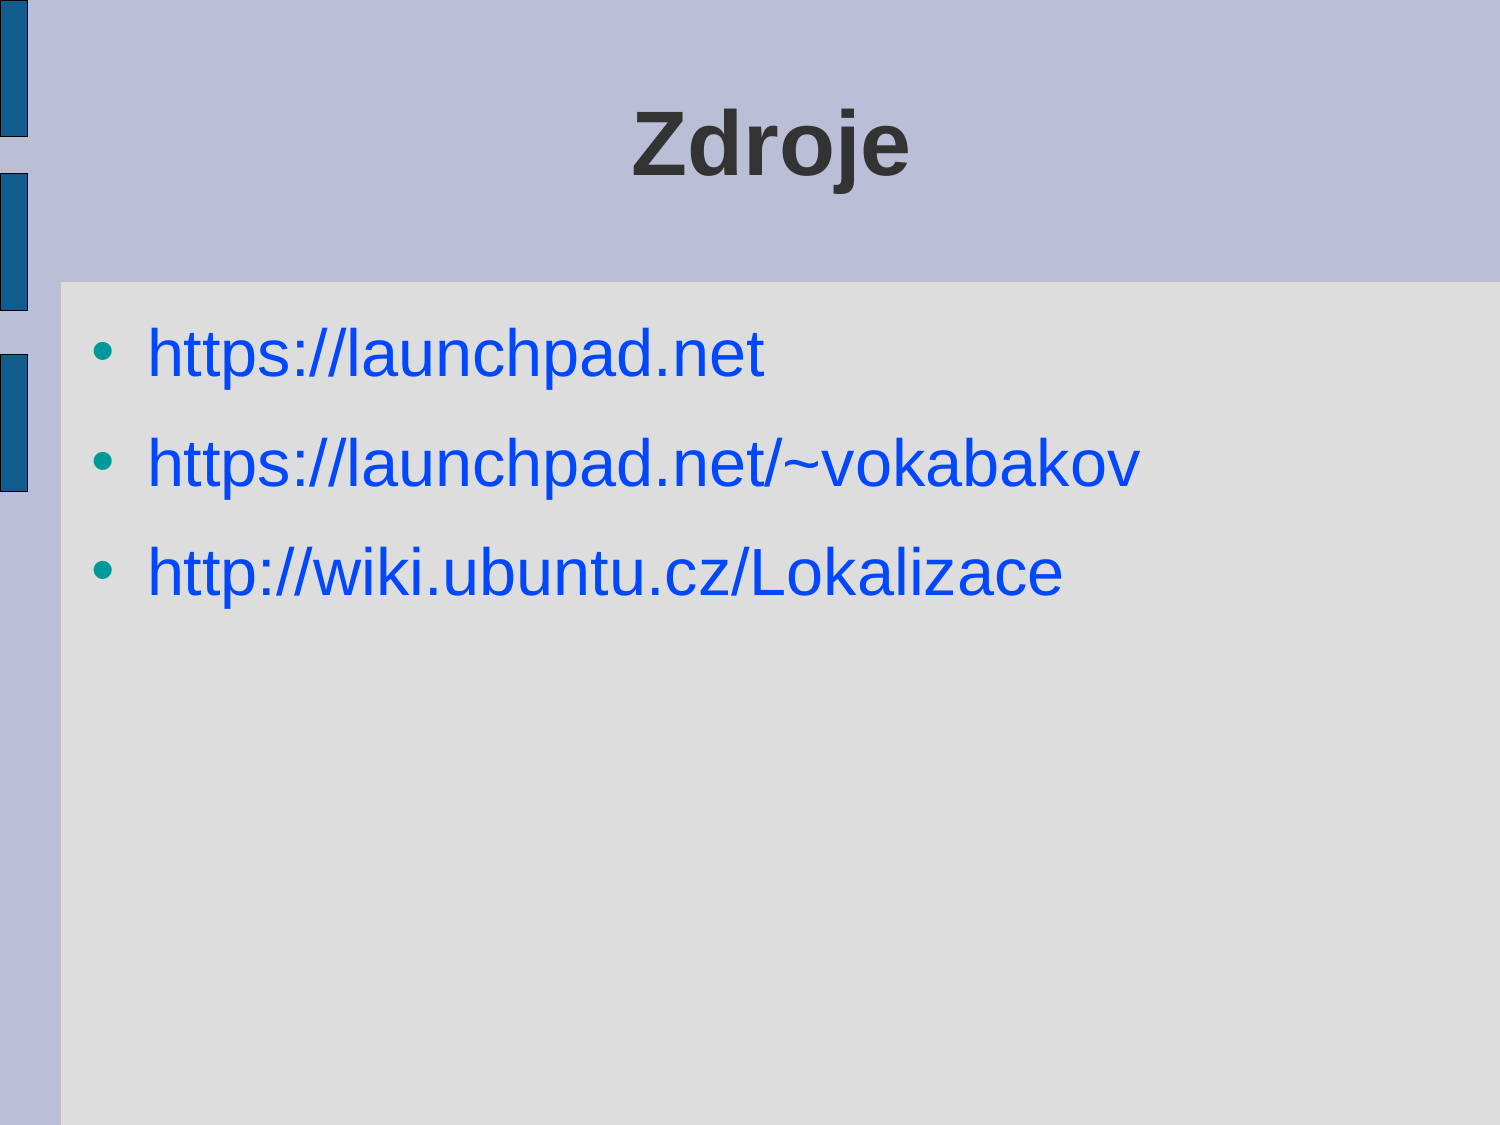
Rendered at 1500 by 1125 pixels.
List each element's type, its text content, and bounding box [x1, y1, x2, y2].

list https://launchpad.net https://launchpad.net/~vokabakov http://wiki.ubuntu.cz/Lokalizace [76, 302, 1427, 1046]
title Zdroje [75, 45, 1426, 233]
